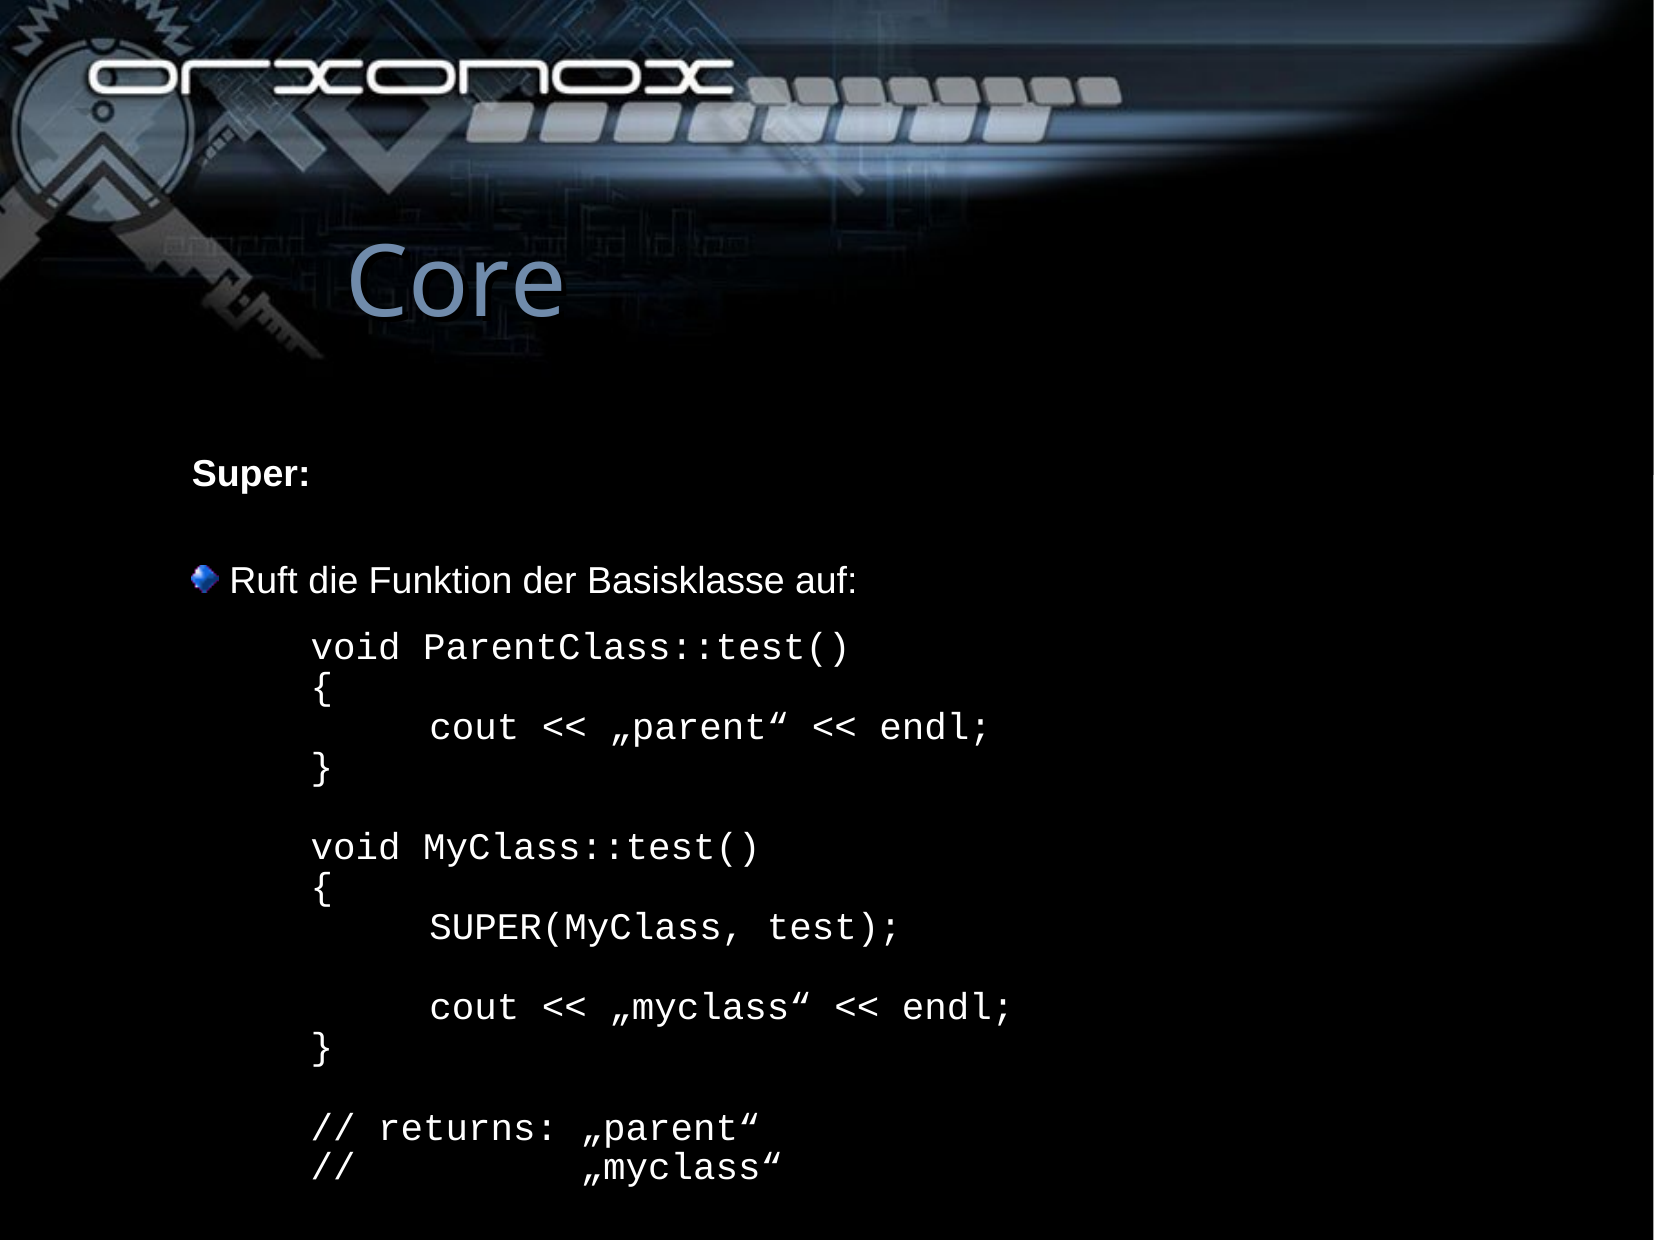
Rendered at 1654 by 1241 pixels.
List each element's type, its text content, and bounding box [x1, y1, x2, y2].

text_box Super: Ruft die Funktion der Basisklasse auf: void ParentClass::test() { cout << „parent“ << endl; } void MyClass::test() { SUPER(MyClass, test); cout << „myclass“ << endl; } // returns: „parent“ // „myclass“ [177, 442, 1654, 1194]
picture [0, 0, 1654, 475]
picture [191, 565, 219, 593]
text_box Core [330, 194, 1306, 344]
